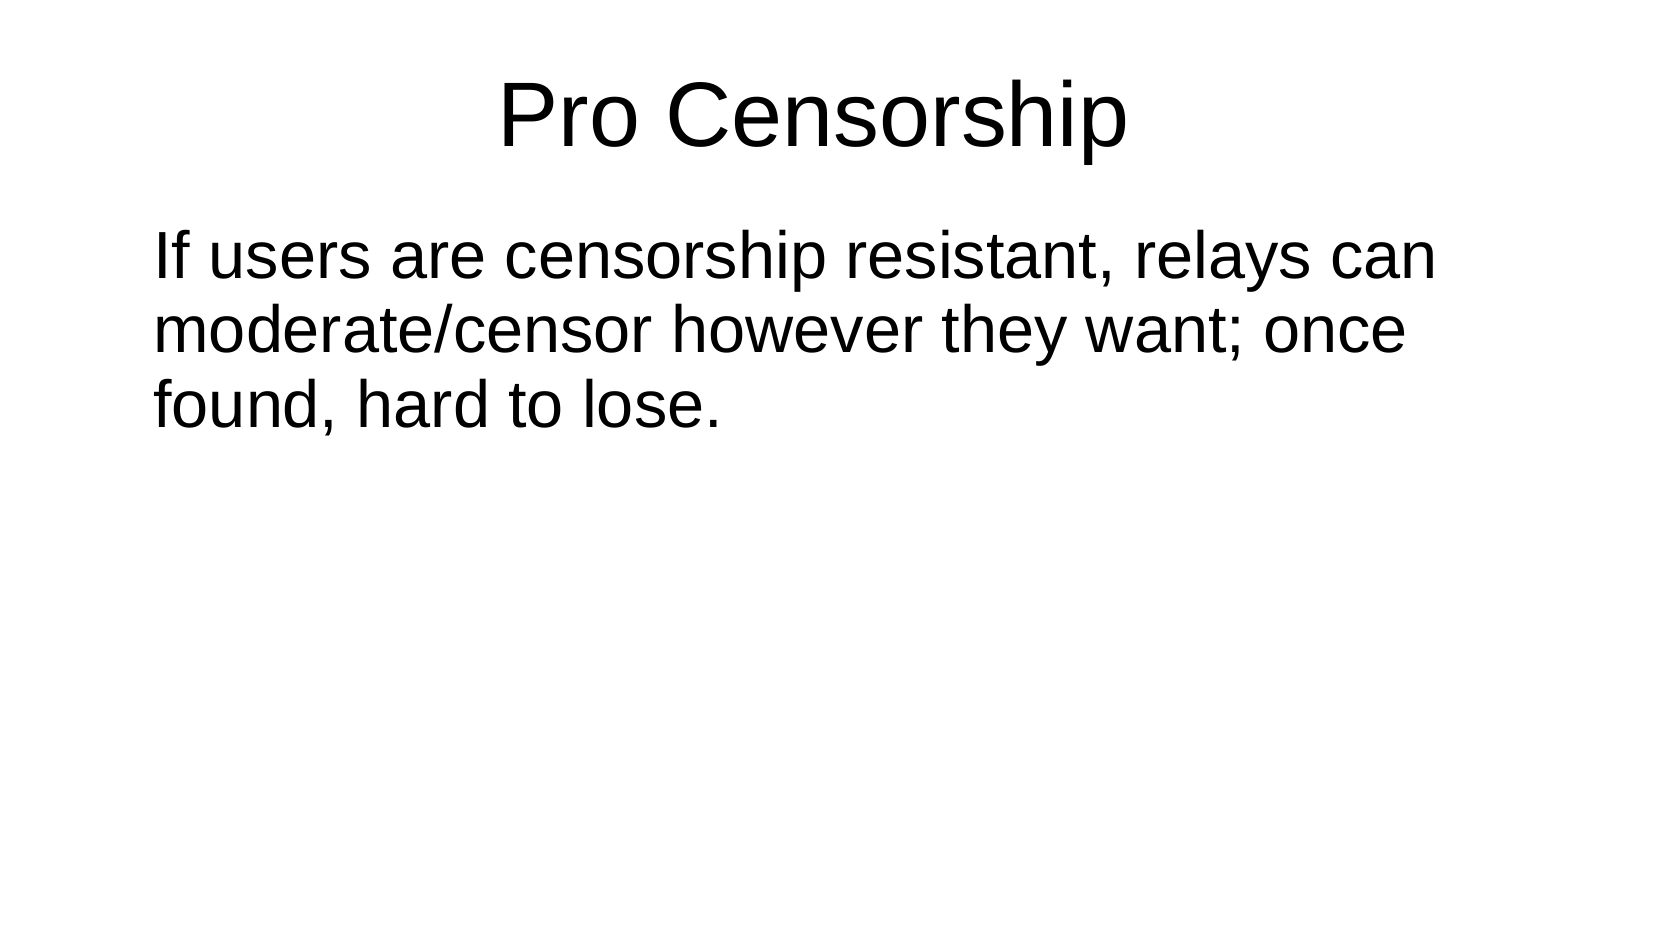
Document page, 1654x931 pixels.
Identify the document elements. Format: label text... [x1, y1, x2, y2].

title Pro Censorship [82, 37, 1571, 193]
list If users are censorship resistant, relays can moderate/censor however they want; once found, hard to lose. [82, 217, 1571, 758]
